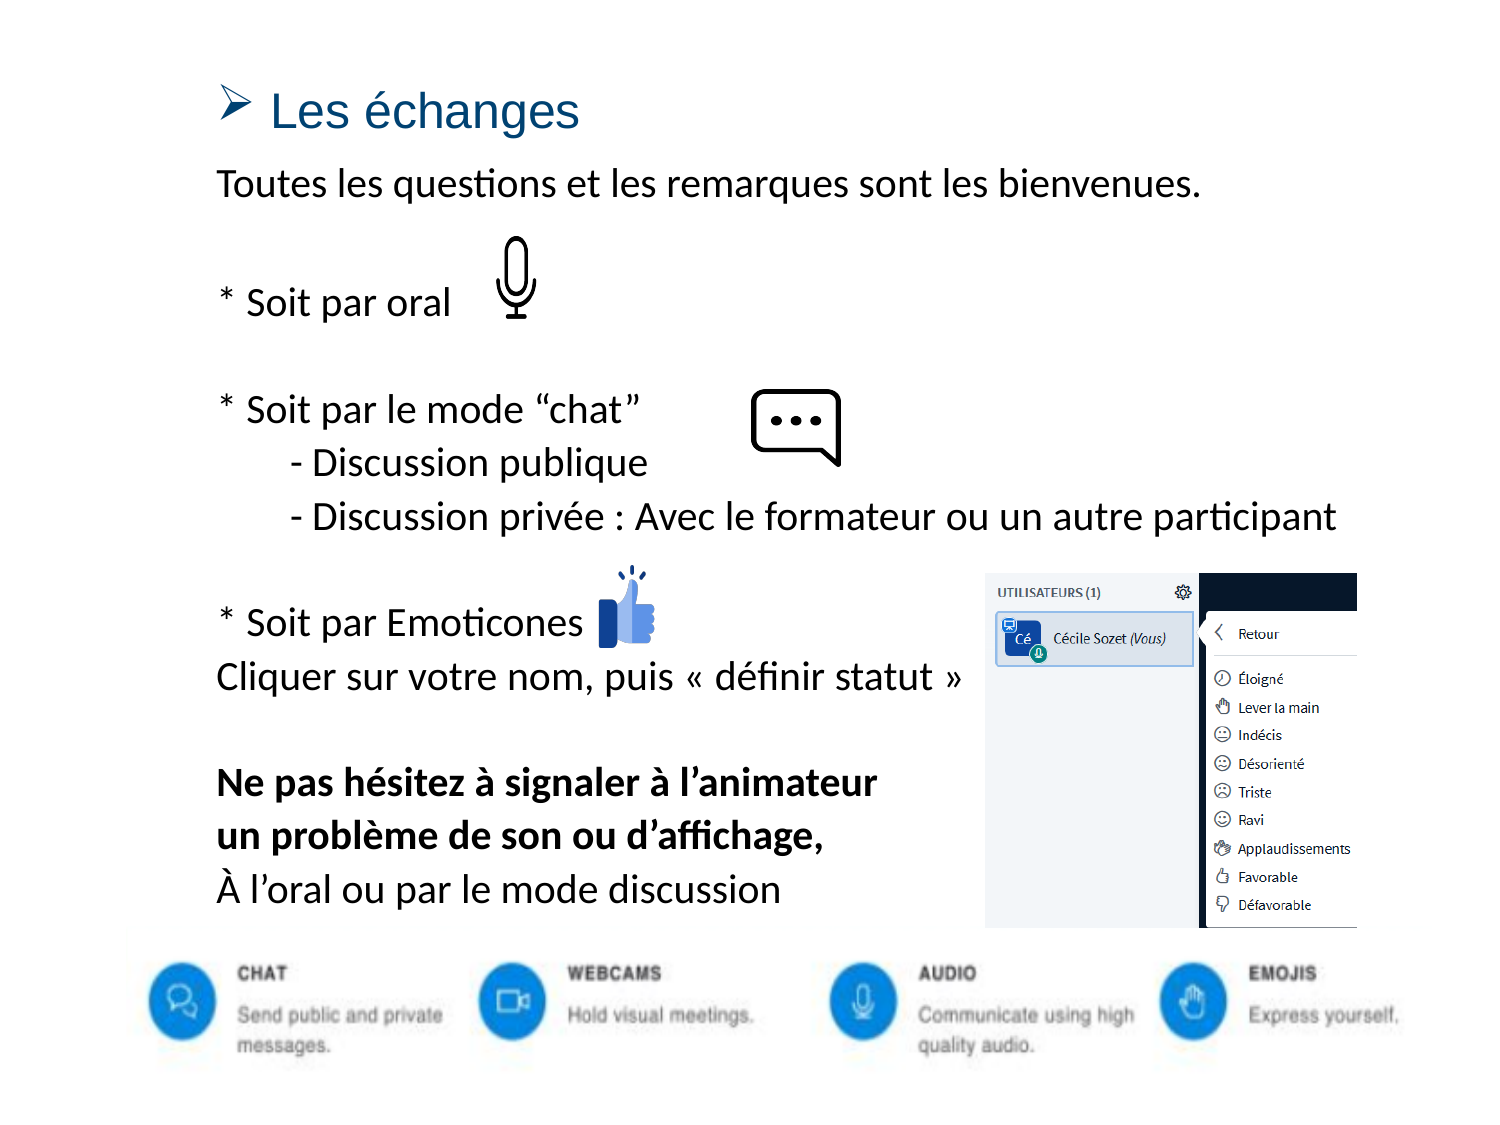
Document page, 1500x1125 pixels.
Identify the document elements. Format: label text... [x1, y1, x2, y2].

picture [751, 389, 841, 467]
text_box Les échanges [201, 34, 1357, 146]
picture [126, 573, 1432, 1088]
text_box Toutes les questions et les remarques sont les bienvenues. ­* Soit par oral ­ ­­* Soit par le mode “chat” ­ - Discussion publique ­ - Discussion privée : Avec le formateur ou un autre participant ­ ­ ­* Soit par Emoticones Cliquer sur votre nom, puis « définir statut » Ne pas hésitez à signaler à l’animateur un problème de son ou d’affichage, À l’oral ou par le mode discussion ­ ­ [201, 146, 1469, 815]
picture [595, 565, 658, 648]
picture [485, 236, 547, 319]
